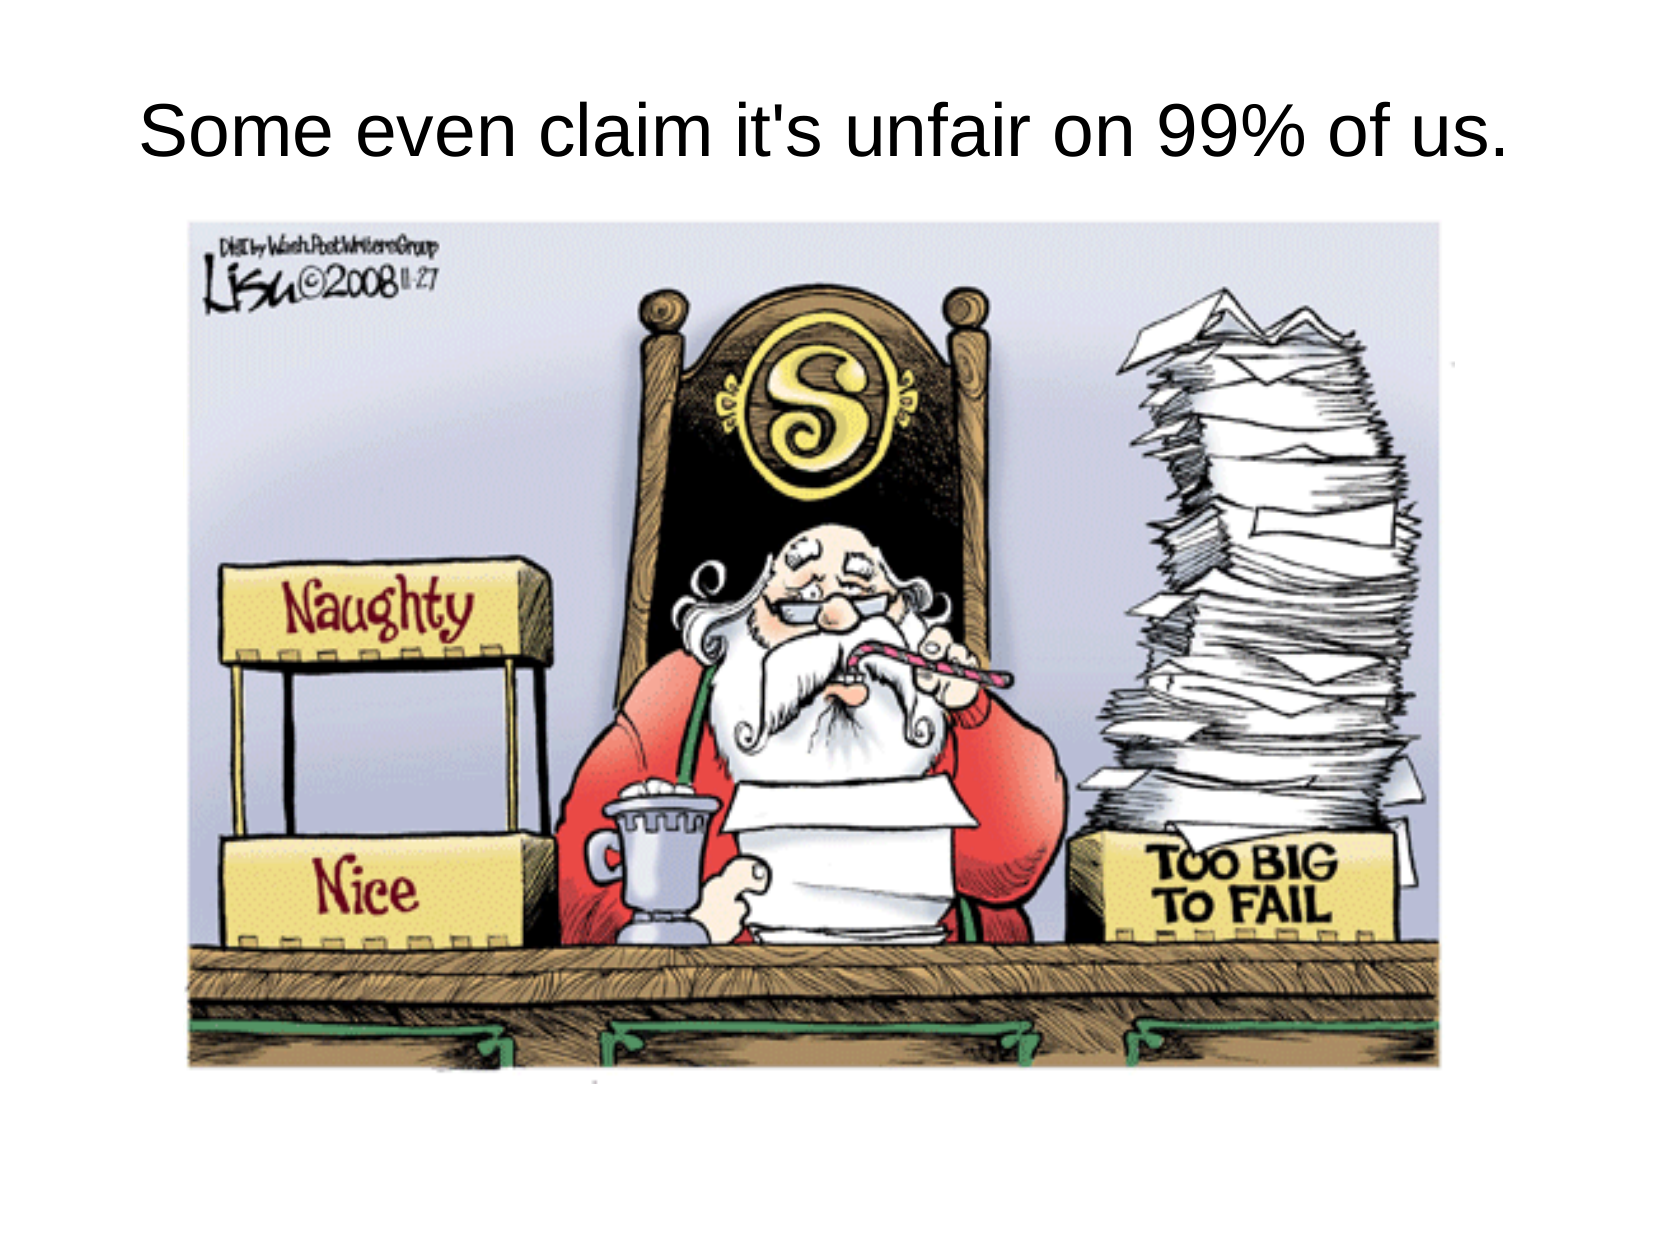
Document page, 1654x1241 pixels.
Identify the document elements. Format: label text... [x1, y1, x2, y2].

text_box Some even claim it's unfair on 99% of us. [20, 88, 1630, 173]
picture [183, 218, 1455, 1084]
